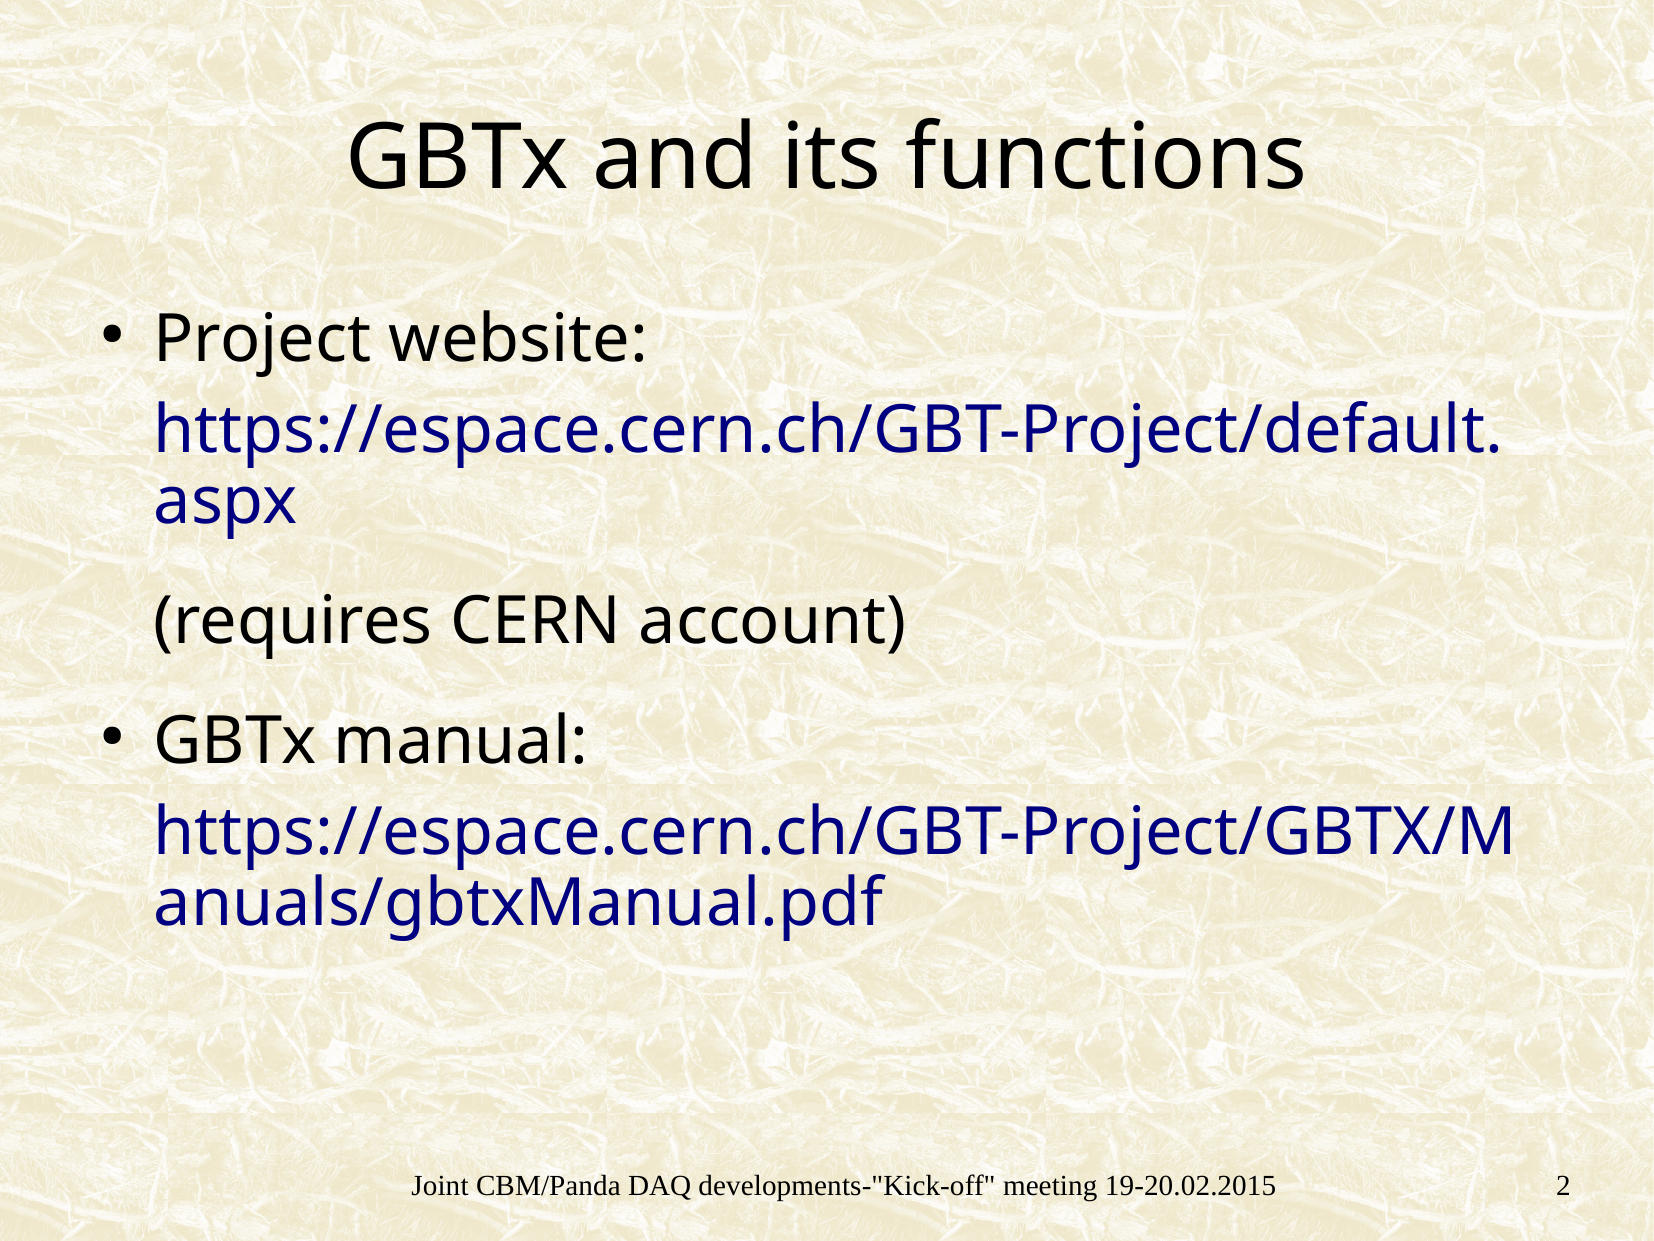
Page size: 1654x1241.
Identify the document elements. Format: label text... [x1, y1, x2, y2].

picture [0, 0, 1654, 1241]
list Project website: https://espace.cern.ch/GBT-Project/default.aspx (requires CERN account) GBTx manual: https://espace.cern.ch/GBT-Project/GBTX/Manuals/gbtxManual.pdf [82, 290, 1538, 1010]
title GBTx and its functions [82, 49, 1571, 257]
